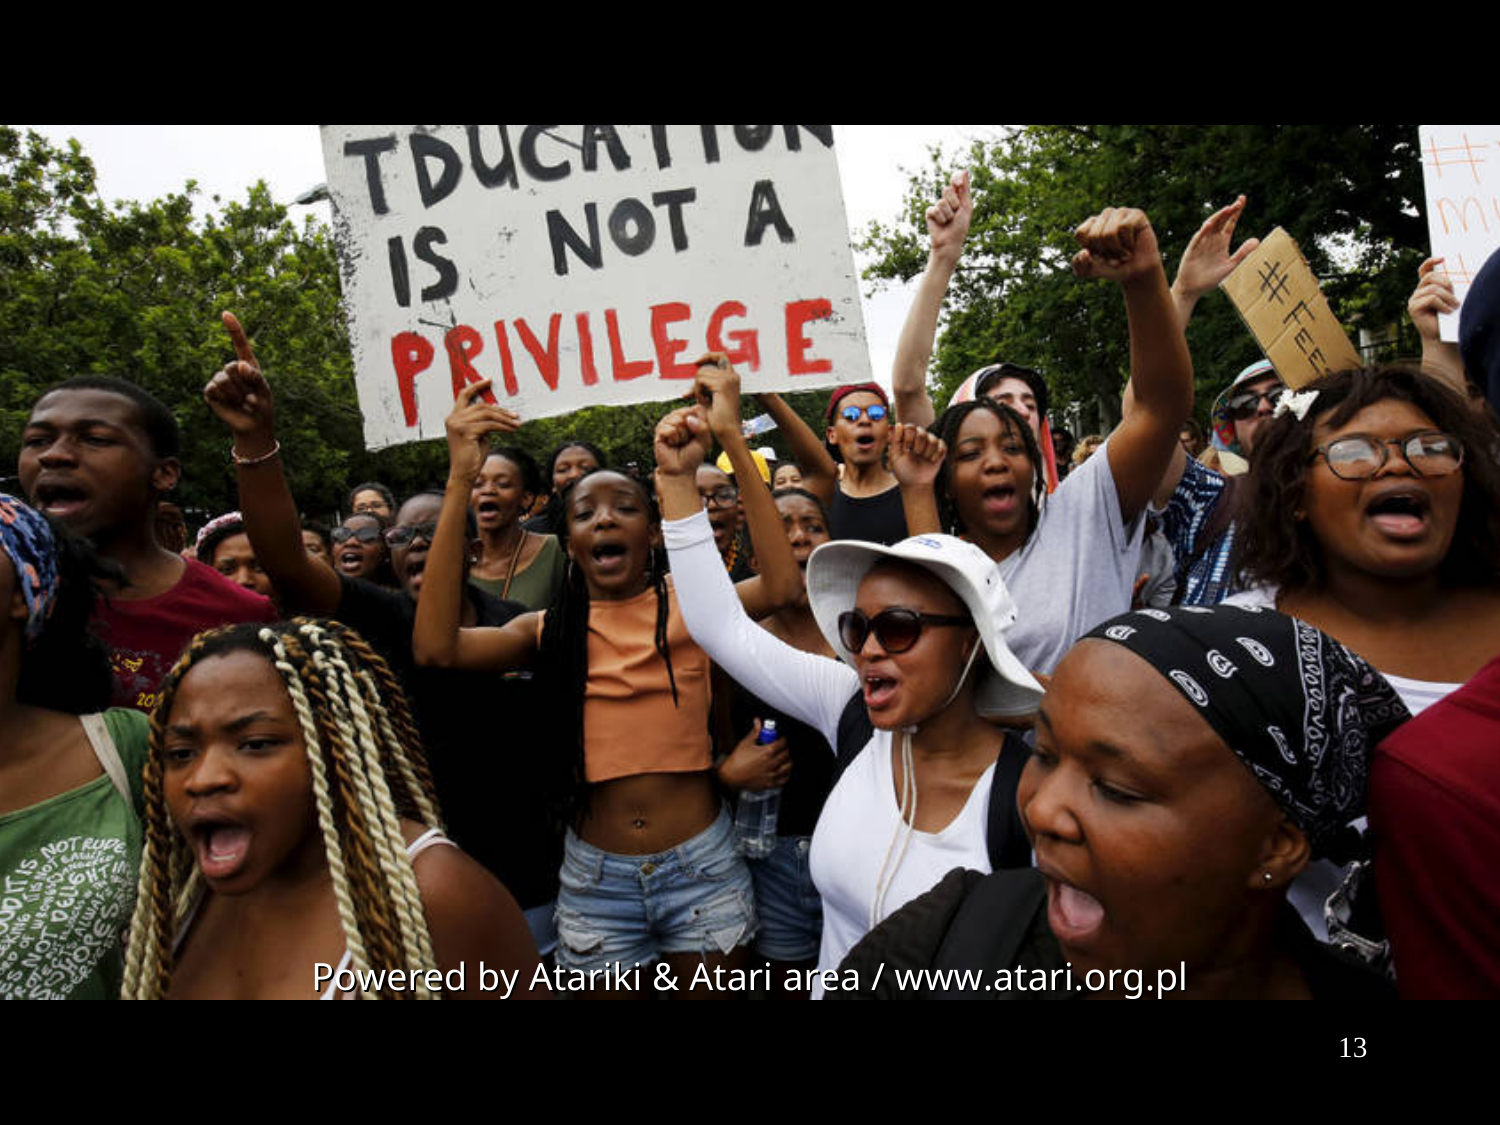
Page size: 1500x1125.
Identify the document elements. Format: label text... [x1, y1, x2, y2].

picture [0, 125, 1500, 945]
text_box Powered by Atariki & Atari area / www.atari.org.pl [0, 945, 1500, 1006]
